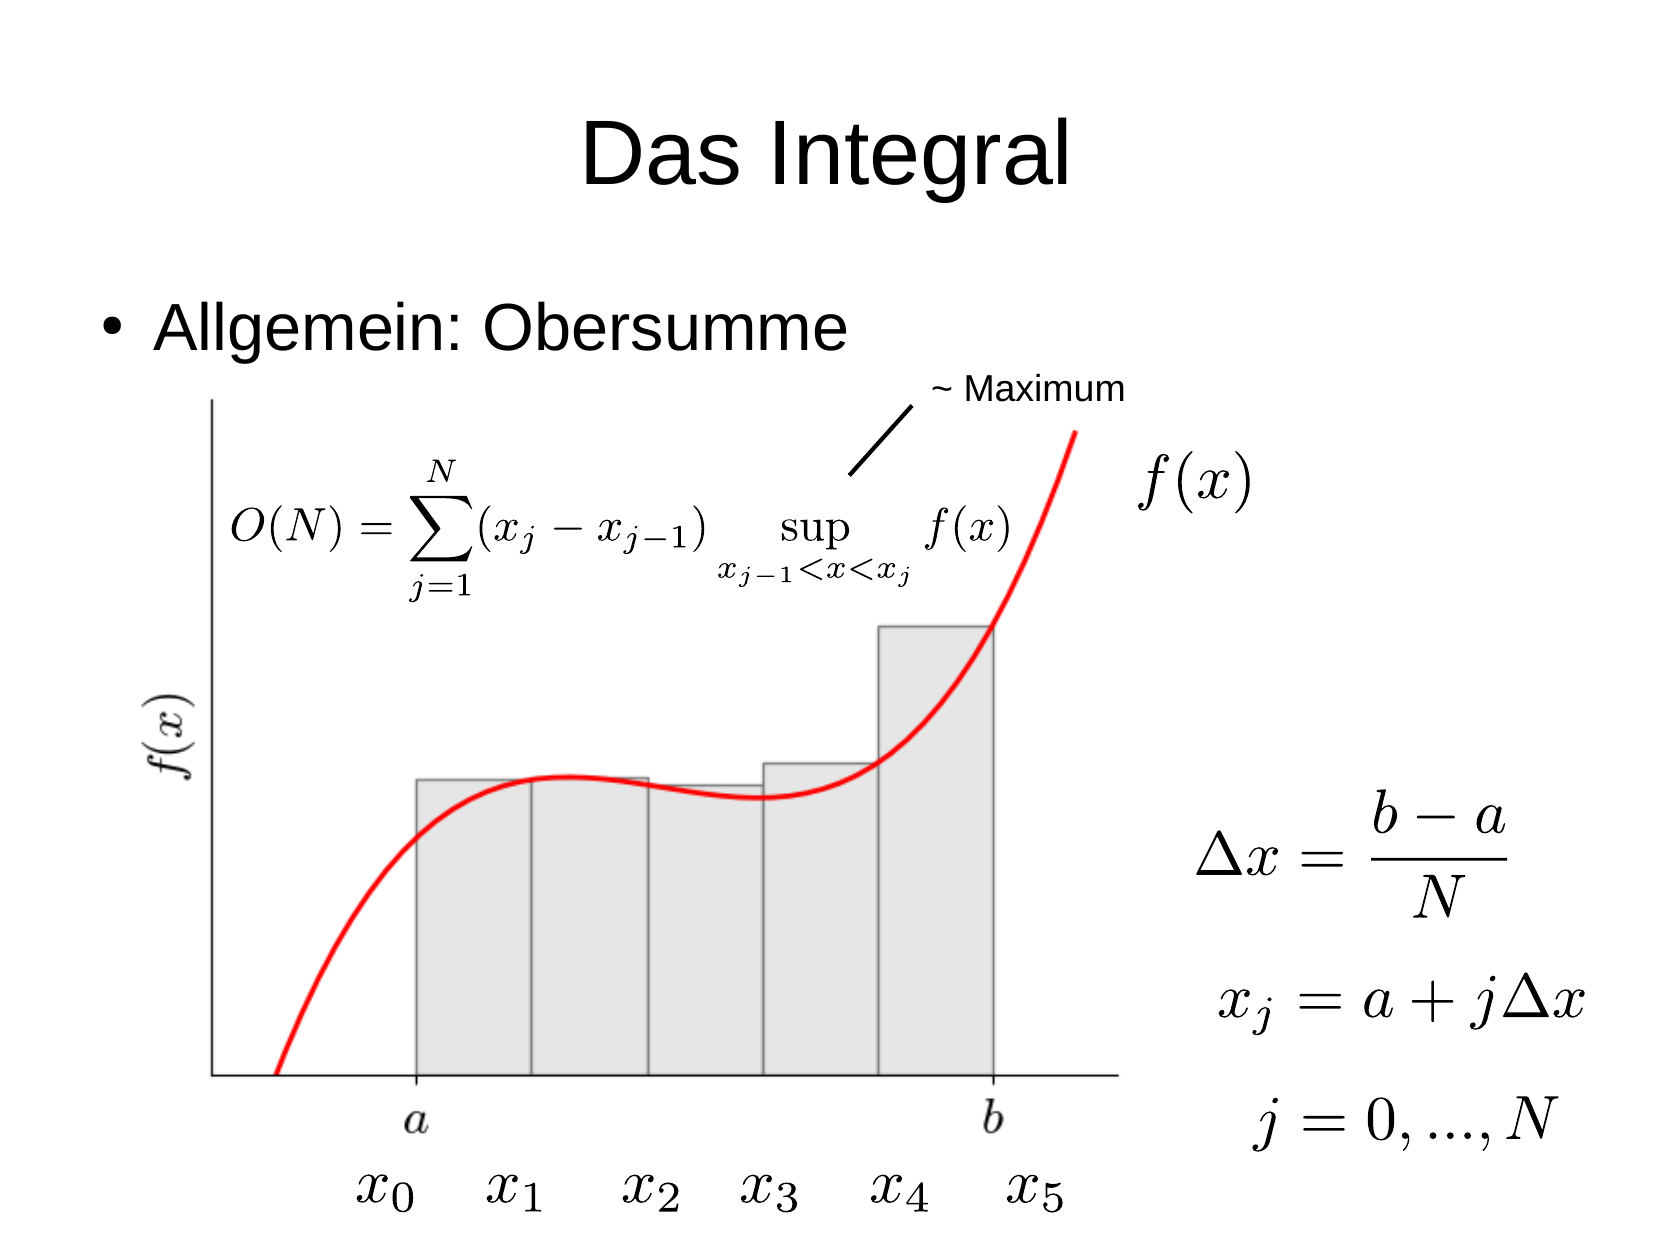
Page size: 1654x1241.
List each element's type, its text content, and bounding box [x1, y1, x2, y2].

list Allgemein: Obersumme [82, 290, 1571, 1094]
text_box [593, 1127, 705, 1233]
text_box ~ Maximum [916, 359, 1141, 417]
text_box [868, 1174, 930, 1212]
text_box [1216, 972, 1588, 1036]
title Das Integral [82, 56, 1571, 250]
text_box [738, 1174, 800, 1213]
picture [122, 1094, 1141, 1224]
text_box [354, 1174, 416, 1213]
text_box [229, 459, 1014, 603]
text_box [1252, 1096, 1561, 1152]
text_box [1134, 451, 1256, 514]
text_box [484, 1174, 546, 1212]
text_box [1193, 789, 1508, 918]
text_box [1004, 1174, 1066, 1213]
